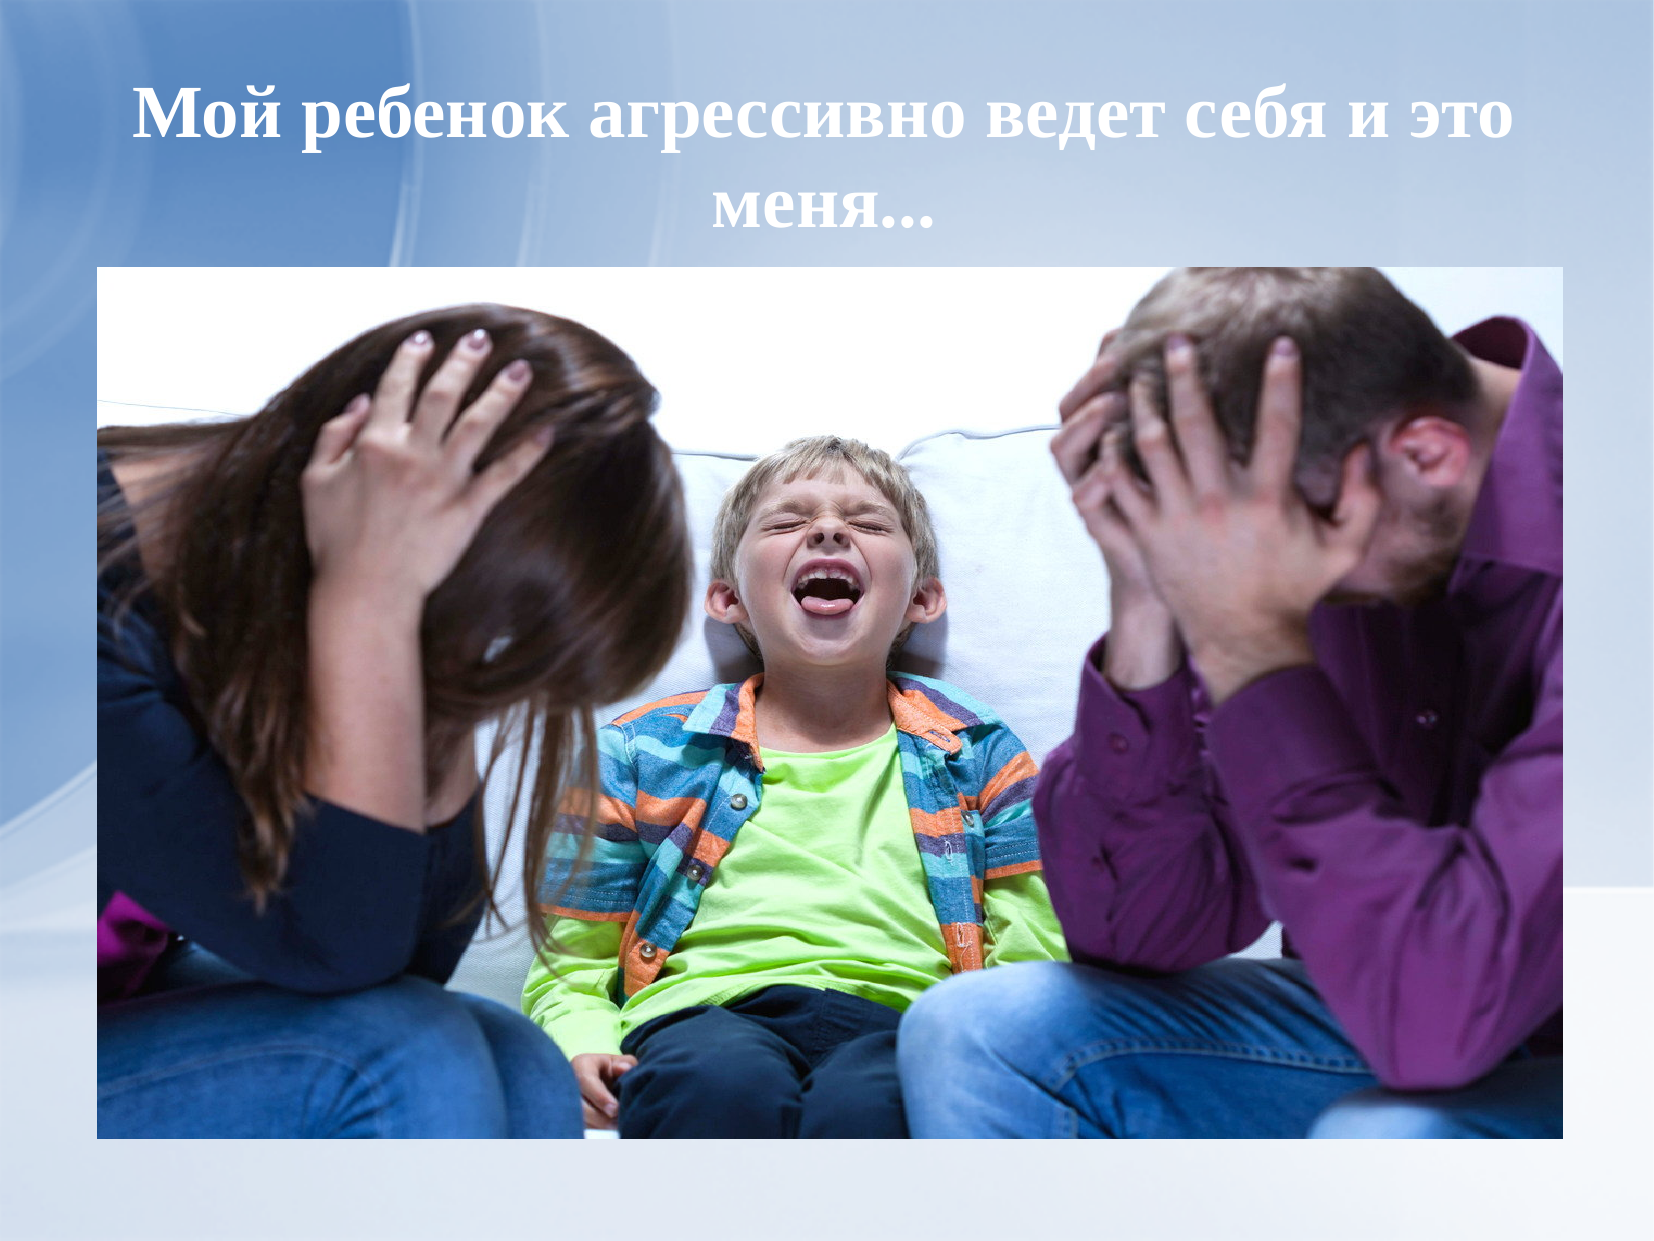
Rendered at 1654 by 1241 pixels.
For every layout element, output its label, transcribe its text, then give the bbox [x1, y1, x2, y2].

title Мой ребенок агрессивно ведет себя и это меня... [82, 22, 1566, 284]
picture [0, 0, 1654, 1241]
